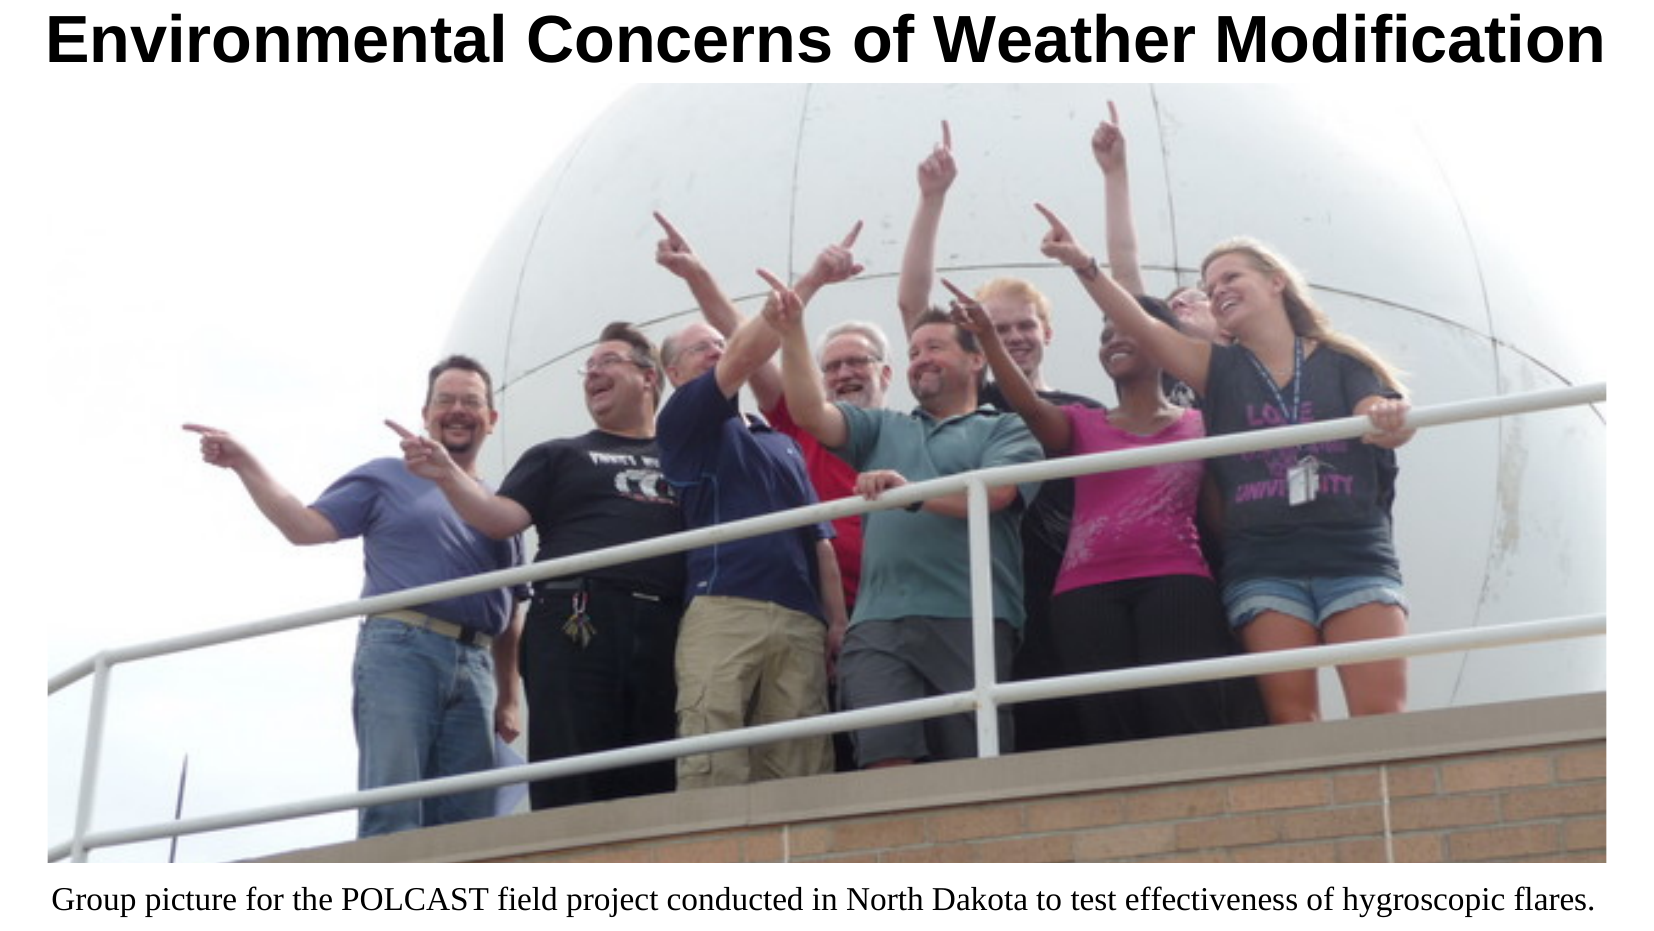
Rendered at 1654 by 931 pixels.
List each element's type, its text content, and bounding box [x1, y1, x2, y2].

title Environmental Concerns of Weather Modification [0, 5, 1654, 76]
text_box Group picture for the POLCAST field project conducted in North Dakota to test effectiveness of hygroscopic flares. [0, 870, 1654, 931]
picture [47, 83, 1607, 863]
